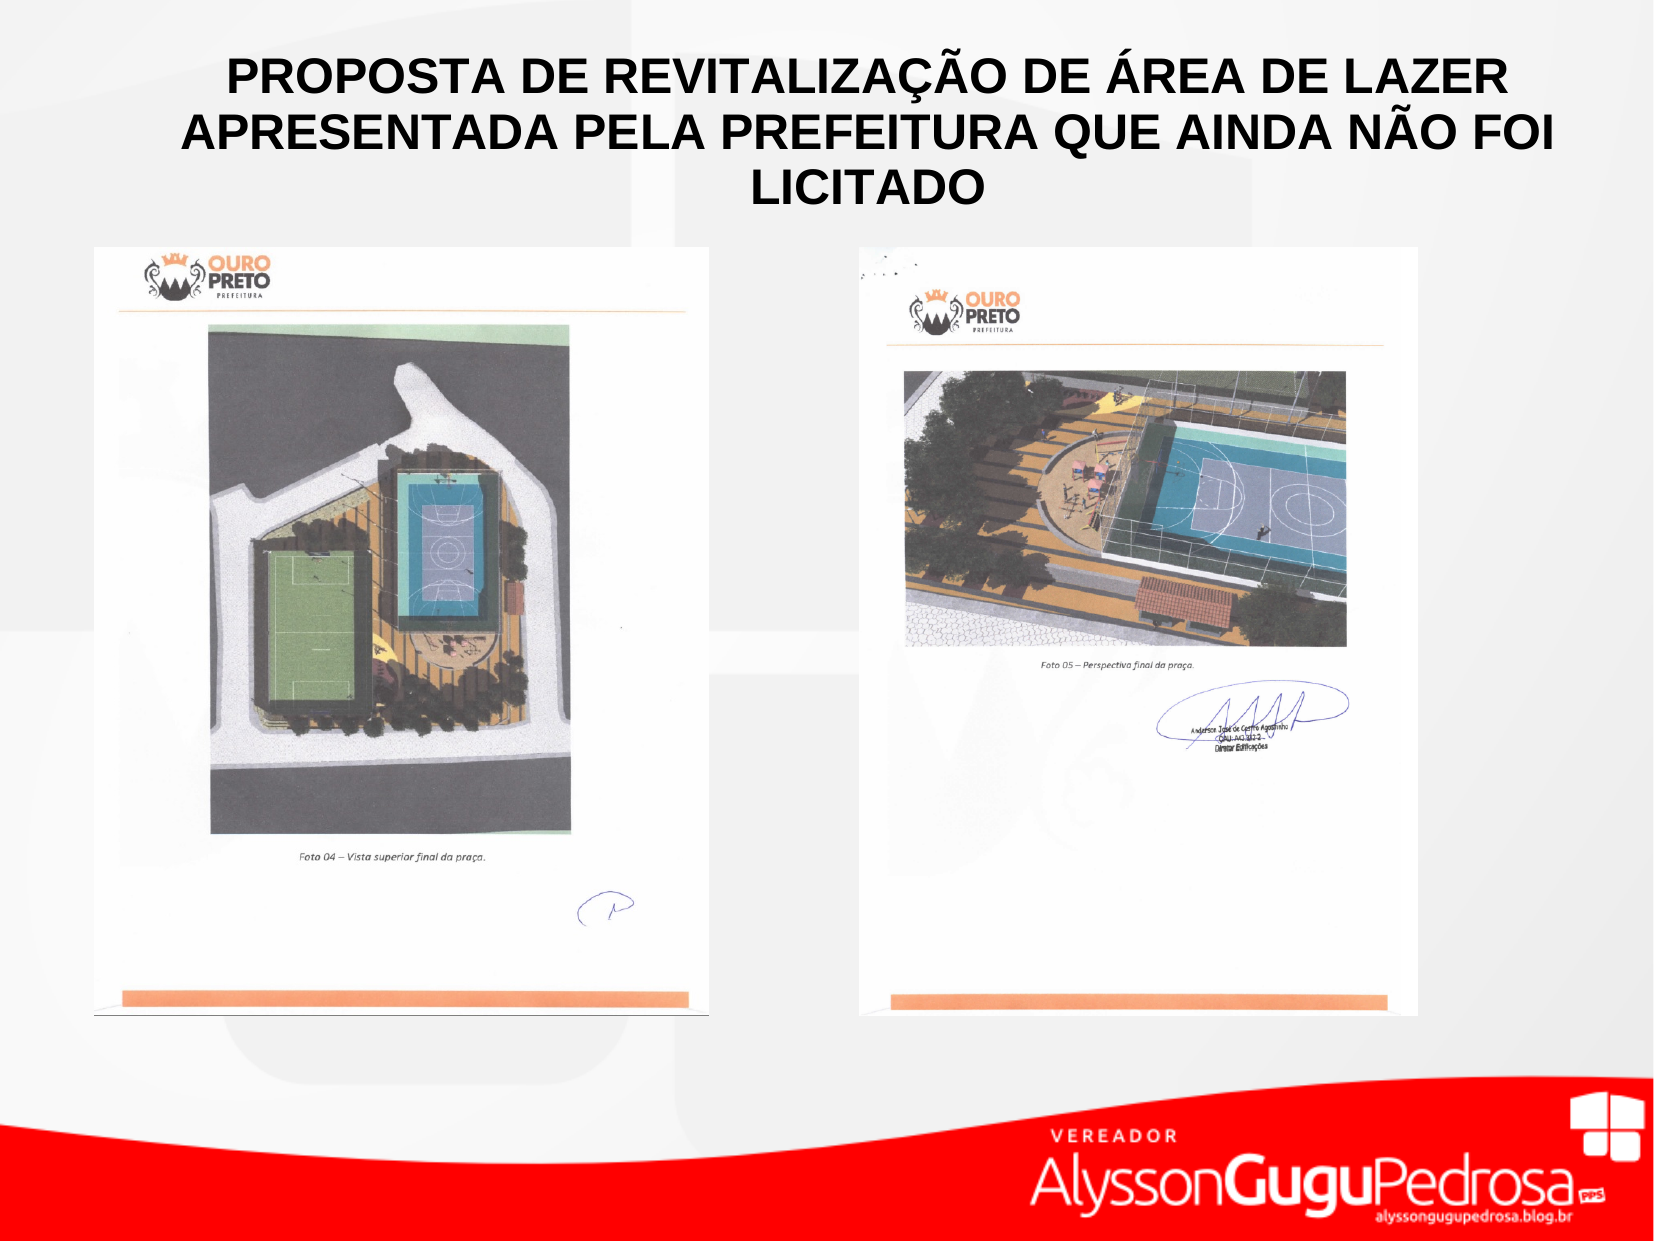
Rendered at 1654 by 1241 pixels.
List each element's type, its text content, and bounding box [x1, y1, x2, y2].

picture [0, 0, 1654, 1241]
text_box PROPOSTA DE REVITALIZAÇÃO DE ÁREA DE LAZER APRESENTADA PELA PREFEITURA QUE AINDA NÃO FOI LICITADO [94, 41, 1642, 280]
